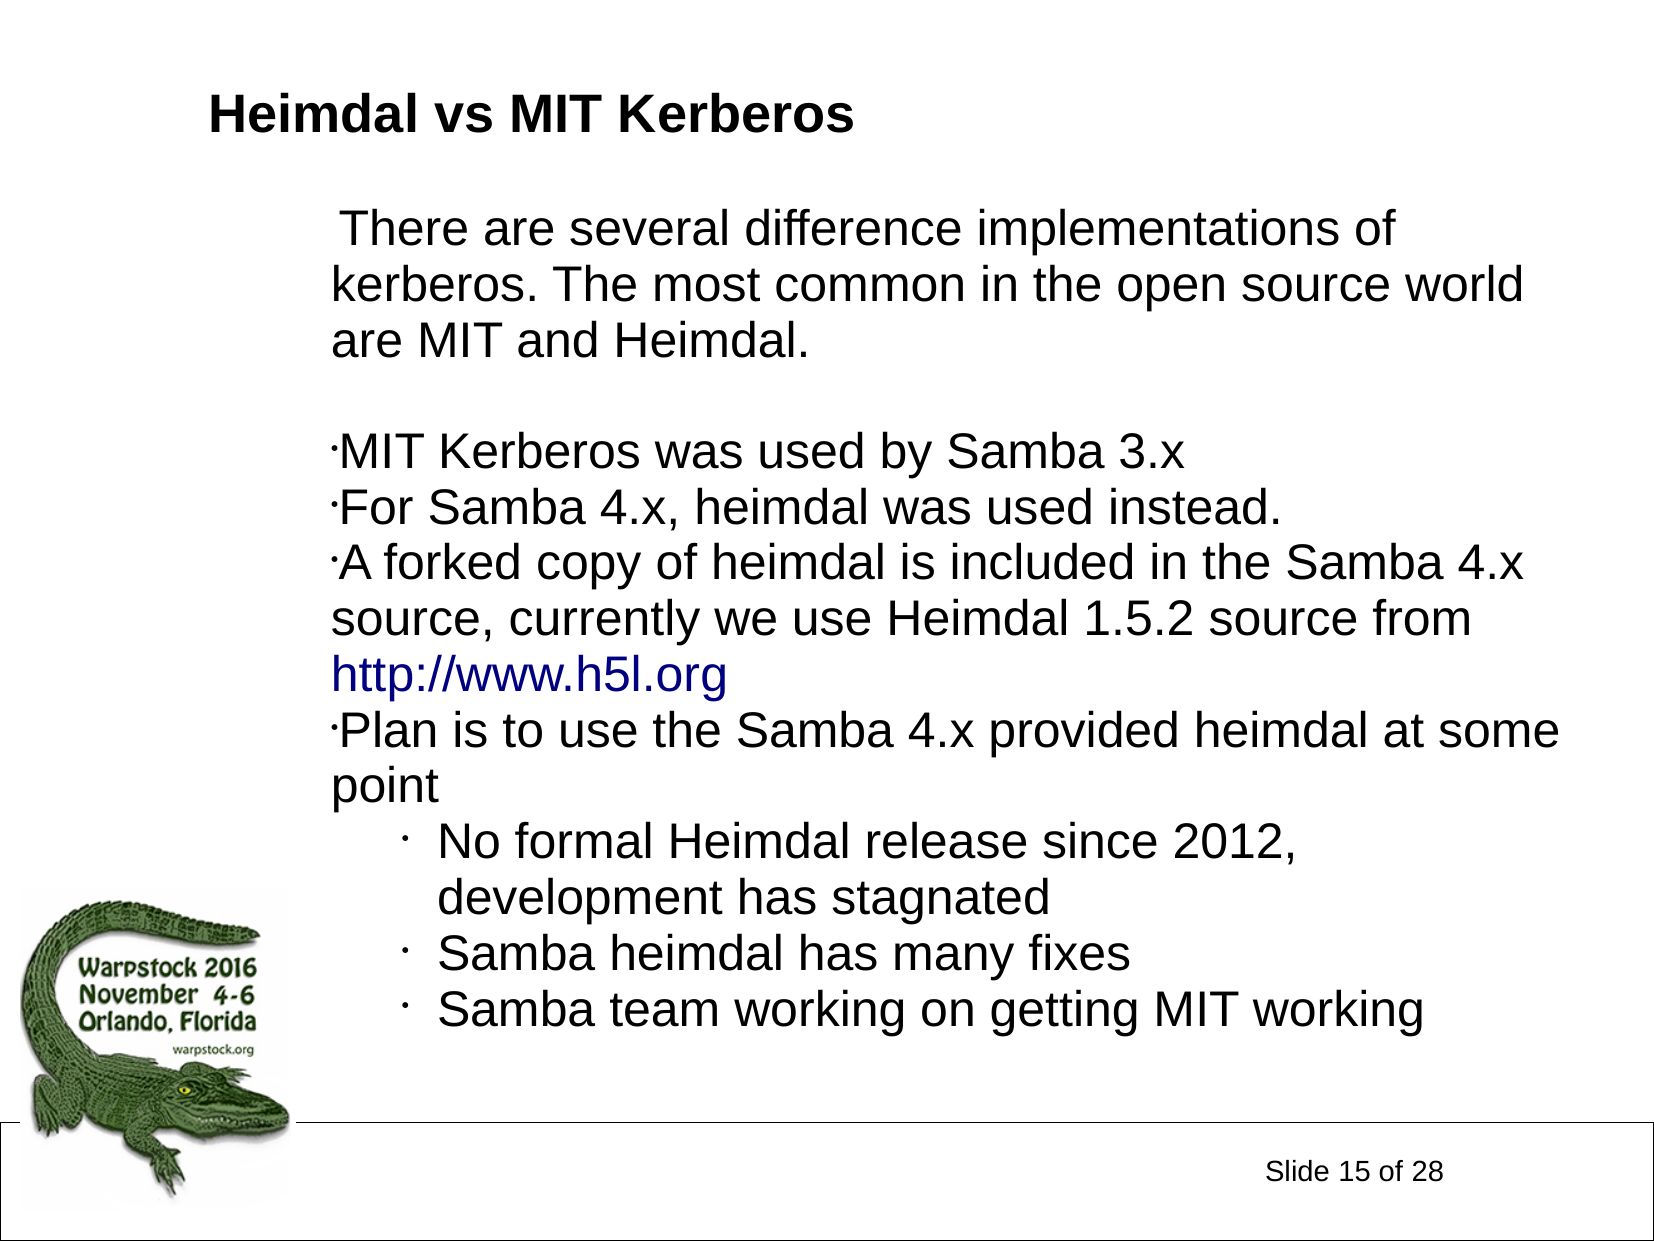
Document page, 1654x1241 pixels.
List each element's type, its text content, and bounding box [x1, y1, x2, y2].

picture [20, 888, 296, 1211]
title Heimdal vs MIT Kerberos [177, 49, 1571, 178]
subtitle There are several difference implementations of kerberos. The most common in the open source world are MIT and Heimdal. MIT Kerberos was used by Samba 3.x For Samba 4.x, heimdal was used instead. A forked copy of heimdal is included in the Samba 4.x source, currently we use Heimdal 1.5.2 source from http://www.h5l.org Plan is to use the Samba 4.x provided heimdal at some point No formal Heimdal release since 2012, development has stagnated Samba heimdal has many fixes Samba team working on getting MIT working [318, 200, 1565, 1037]
